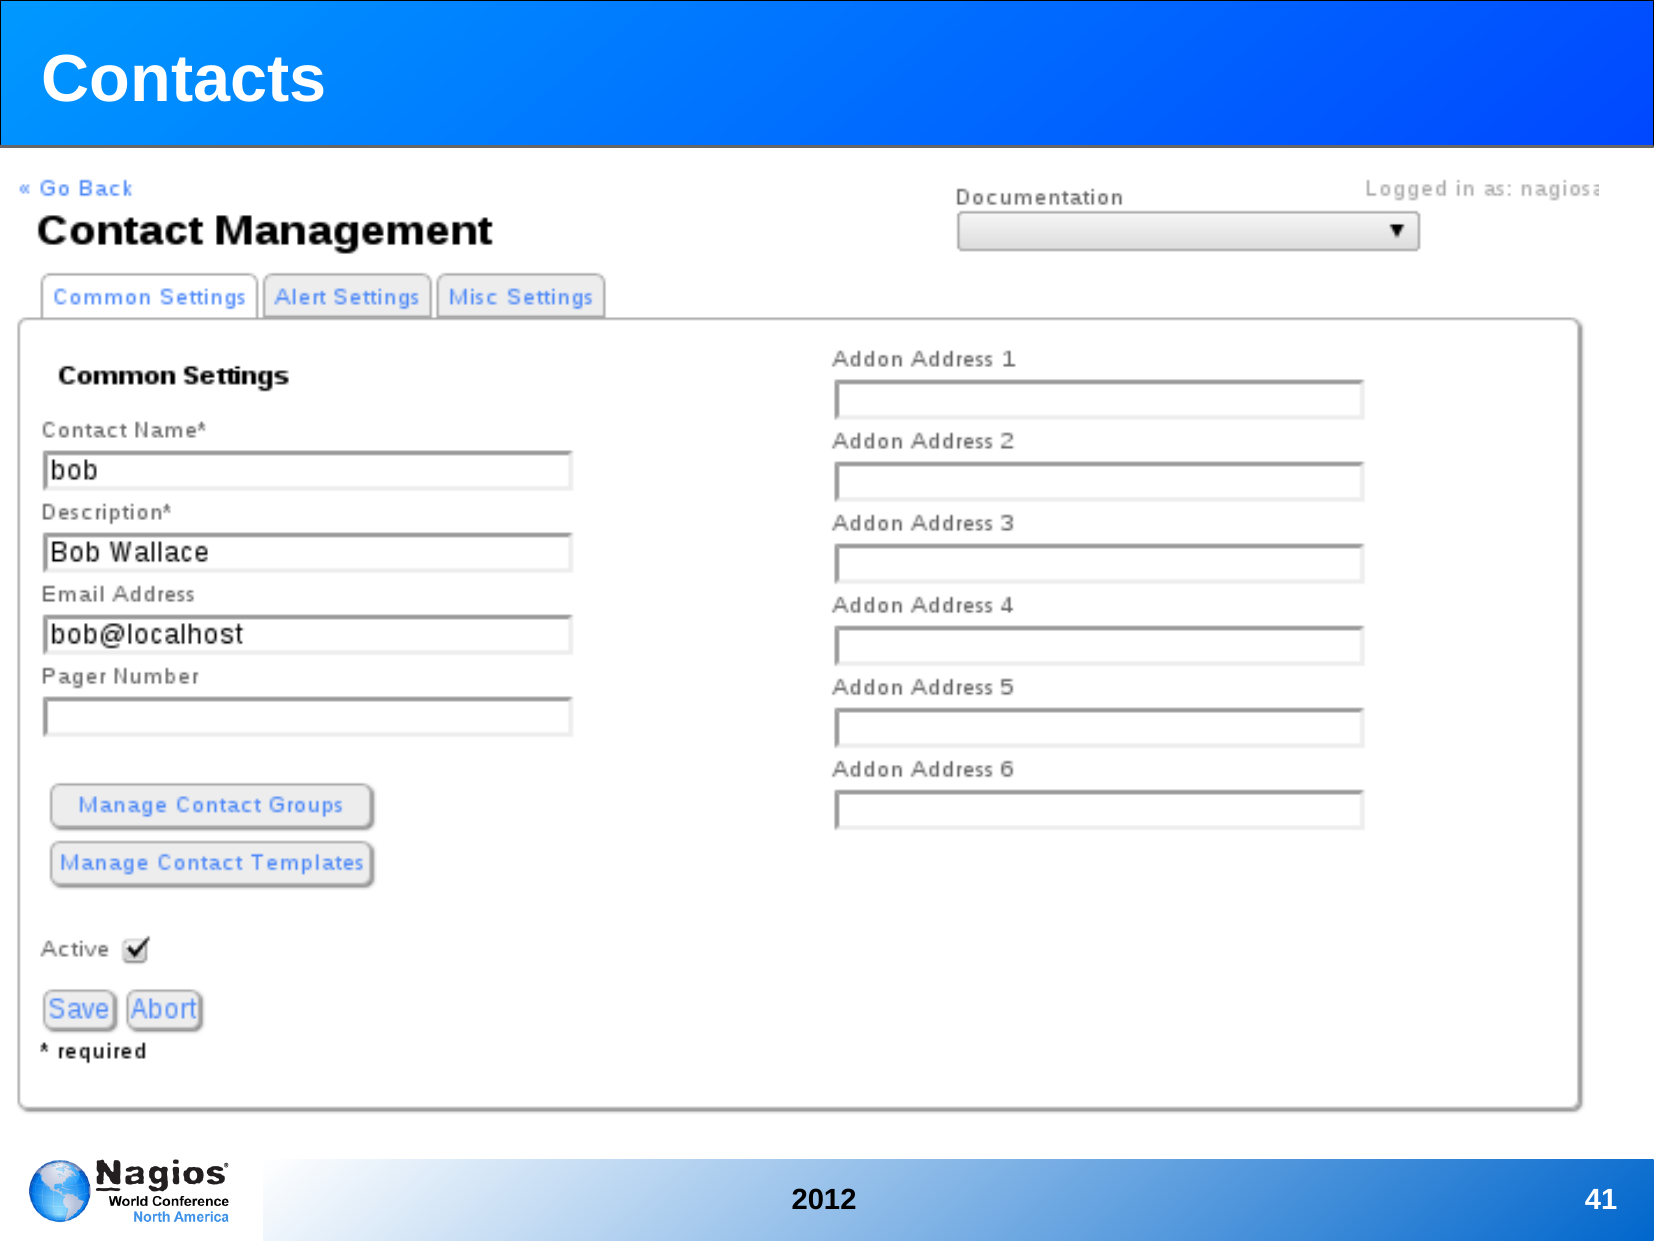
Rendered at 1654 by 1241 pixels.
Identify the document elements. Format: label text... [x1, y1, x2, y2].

picture [9, 163, 1599, 1121]
picture [29, 1159, 229, 1235]
title Contacts [41, 36, 1491, 120]
